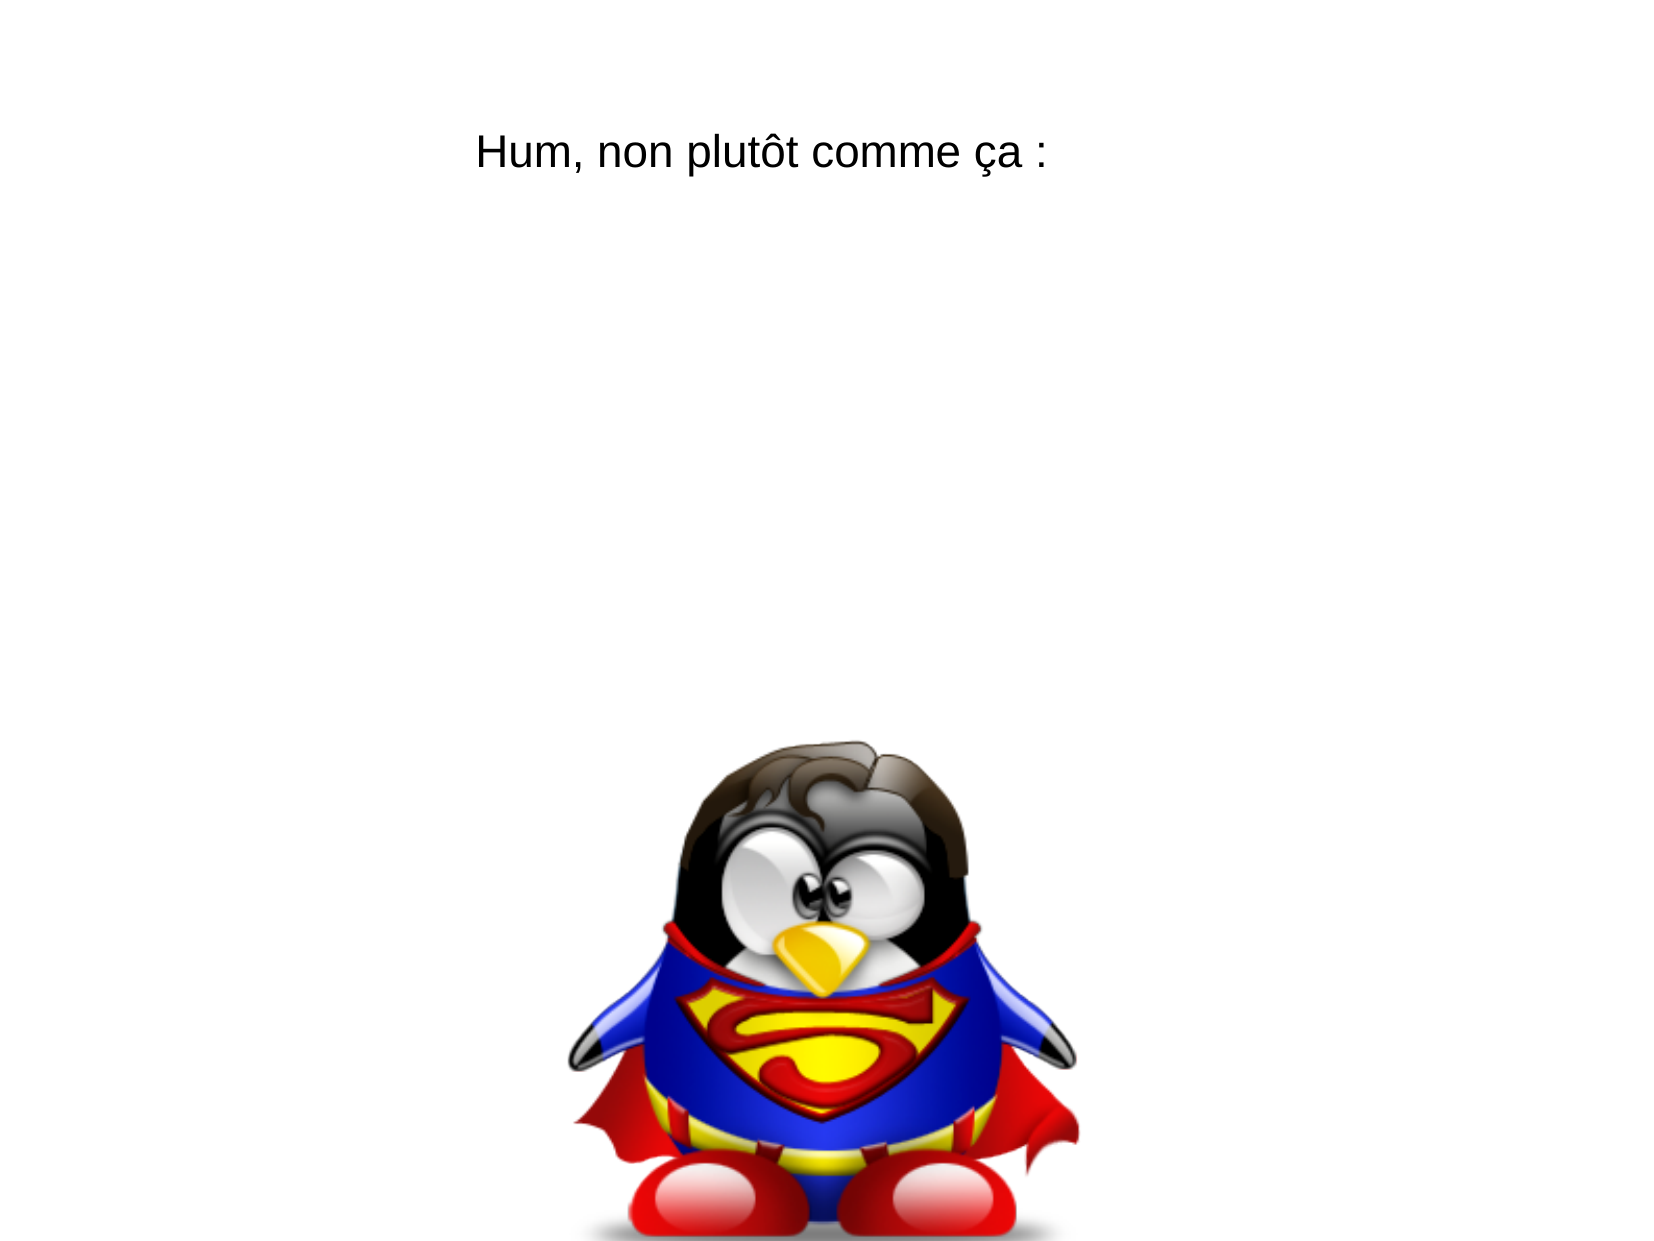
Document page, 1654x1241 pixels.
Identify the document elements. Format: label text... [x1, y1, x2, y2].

text_box Hum, non plutôt comme ça : [460, 118, 1077, 185]
picture [564, 732, 1098, 1241]
